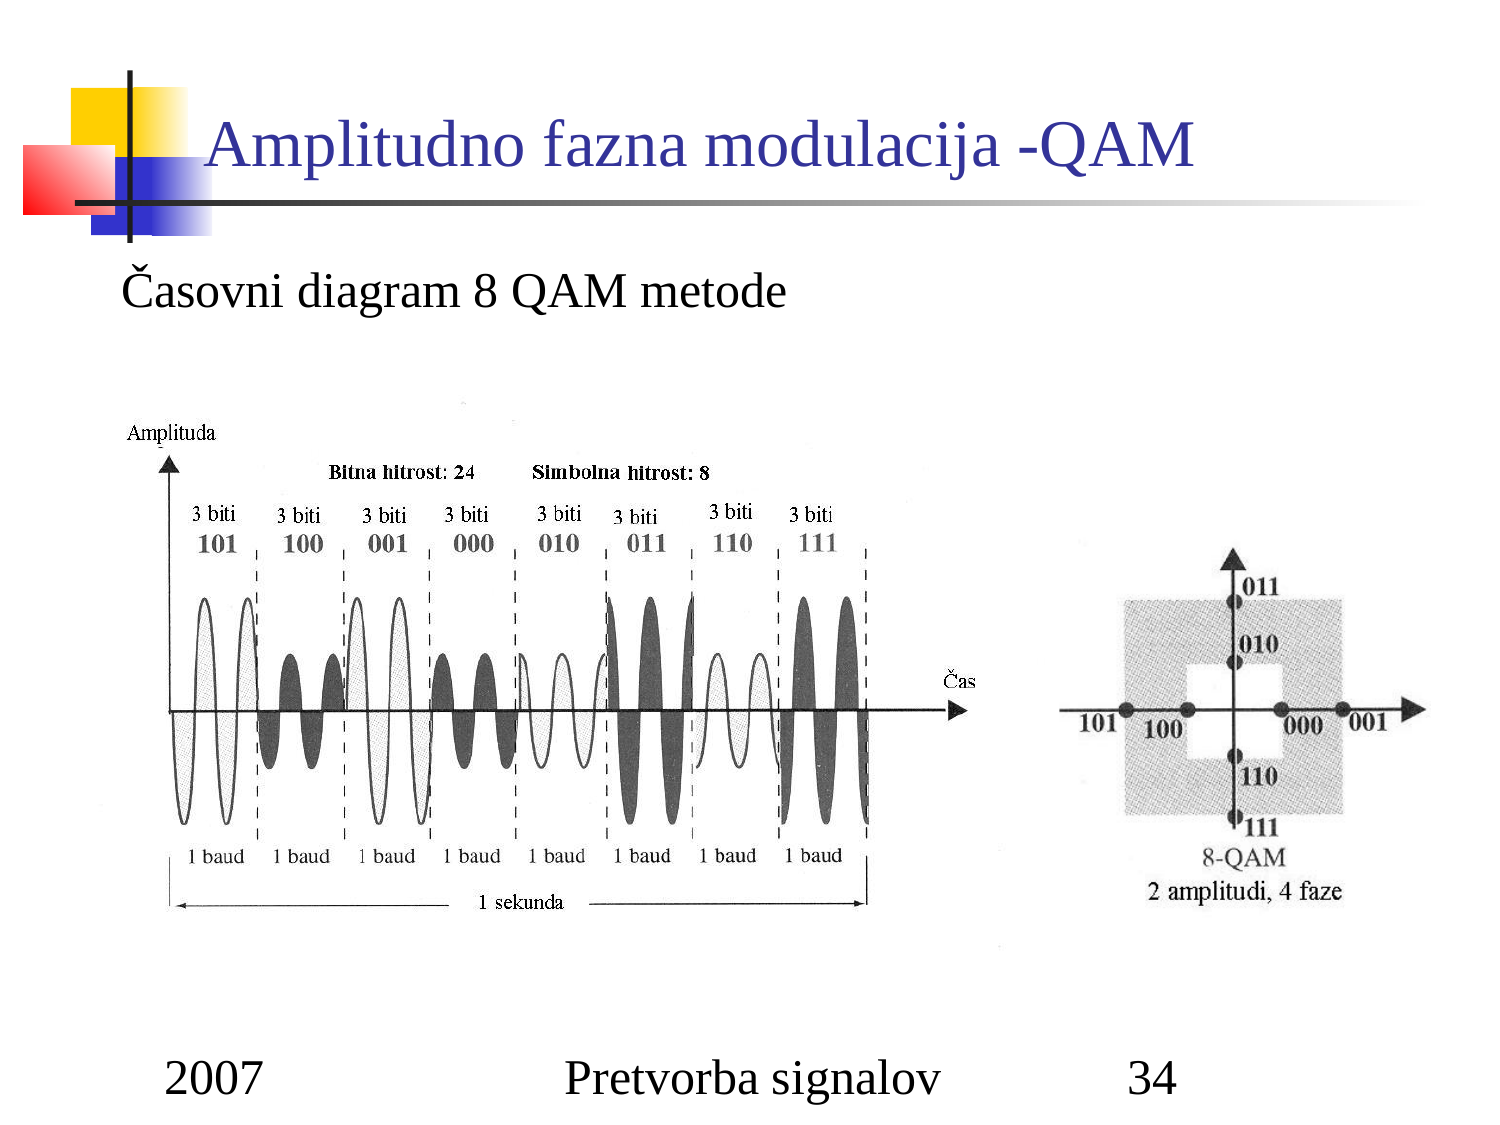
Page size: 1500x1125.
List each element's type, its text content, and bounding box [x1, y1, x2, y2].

picture [87, 387, 1463, 961]
title Amplitudno fazna modulacija -QAM [188, 92, 1468, 188]
list Časovni diagram 8 QAM metode [50, 249, 1469, 363]
